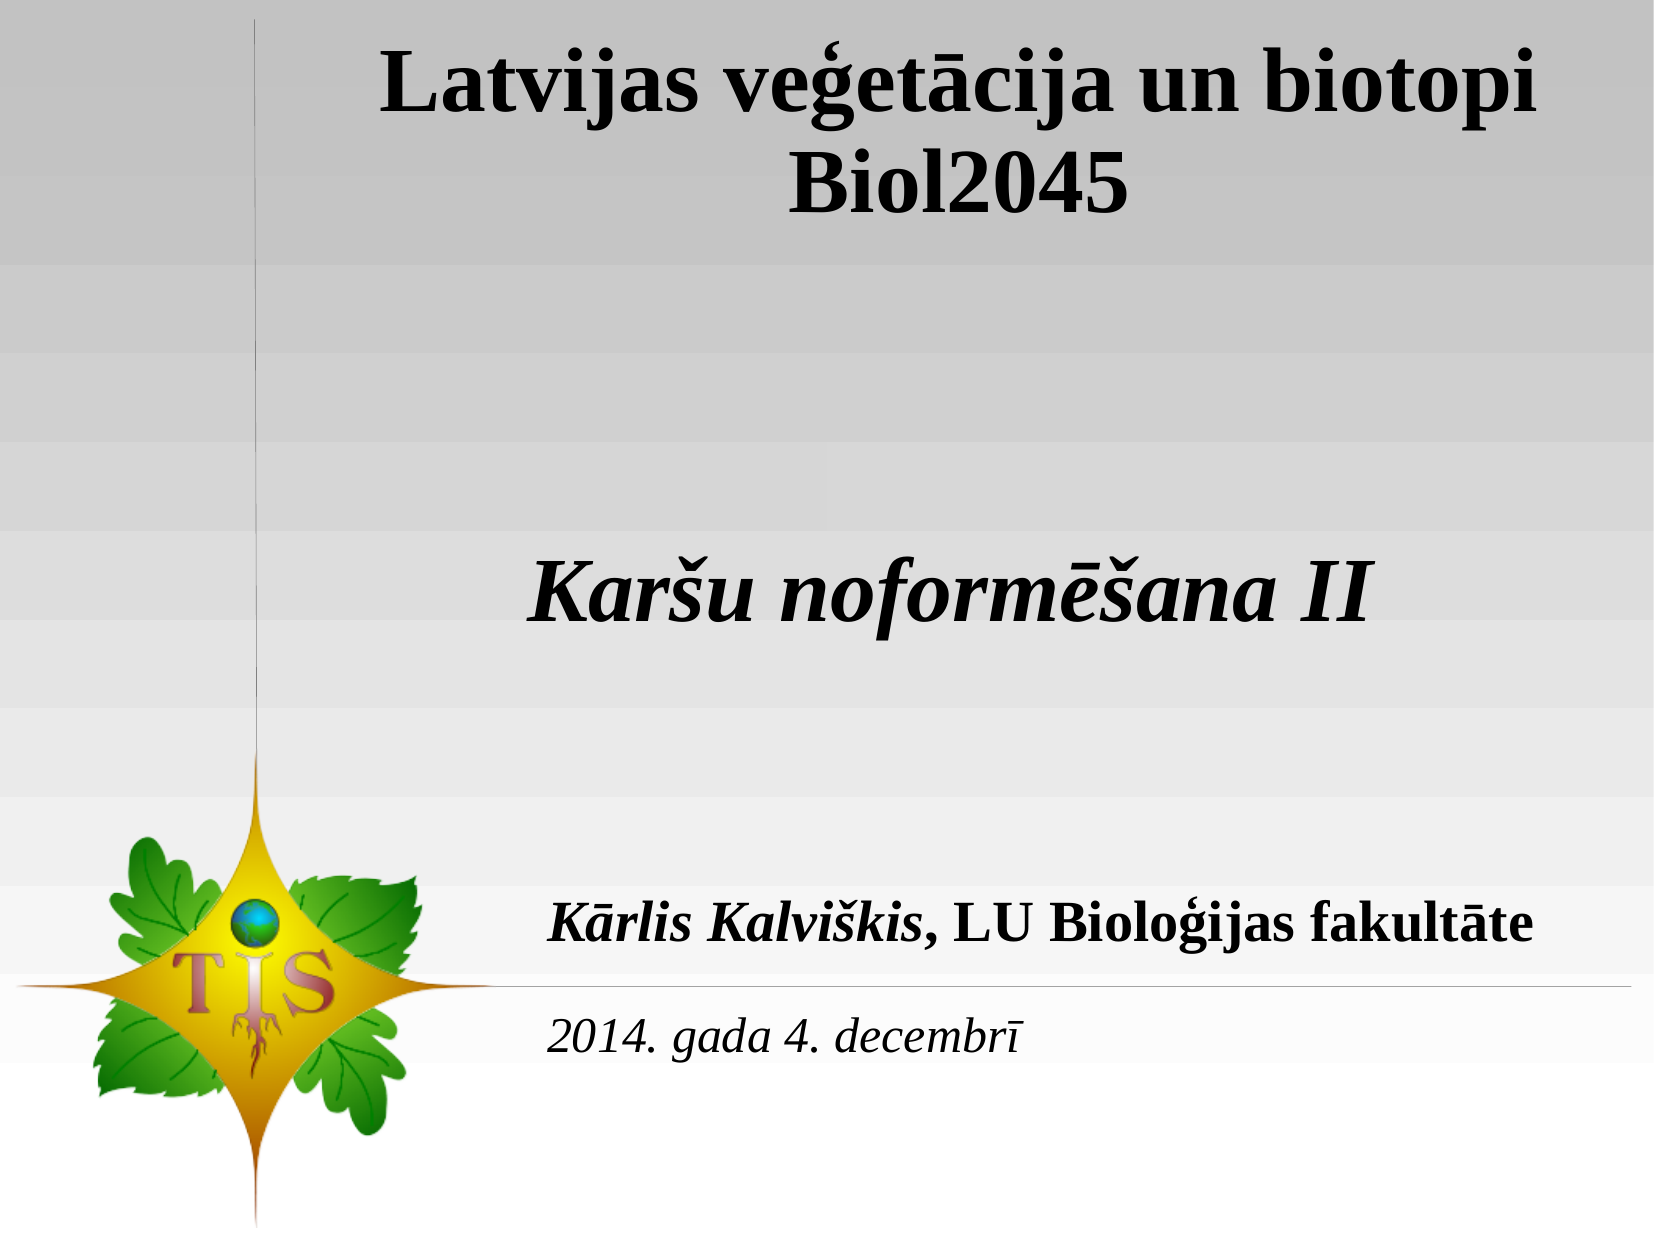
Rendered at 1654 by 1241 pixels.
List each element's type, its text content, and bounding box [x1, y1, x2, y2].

title Karšu noformēšana II [295, 324, 1607, 857]
text_box 2014. gada 4. decembrī [547, 1007, 1066, 1064]
picture [0, 0, 1654, 1241]
